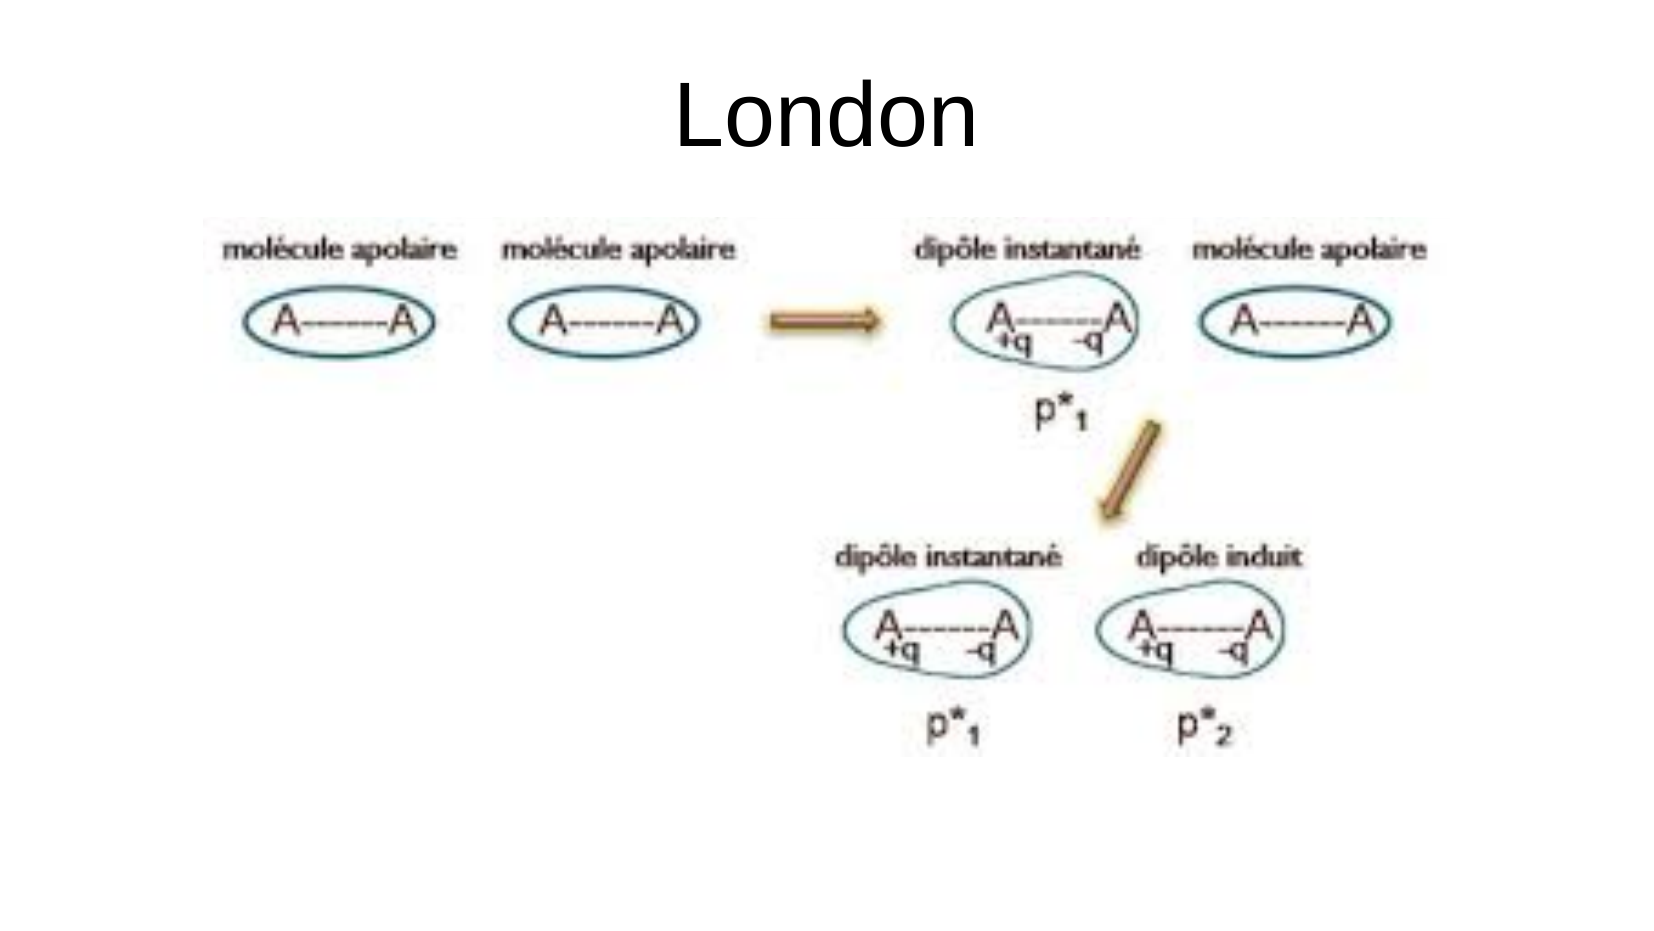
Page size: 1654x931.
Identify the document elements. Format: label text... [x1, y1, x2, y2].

picture [203, 217, 1450, 758]
title London [82, 37, 1571, 193]
